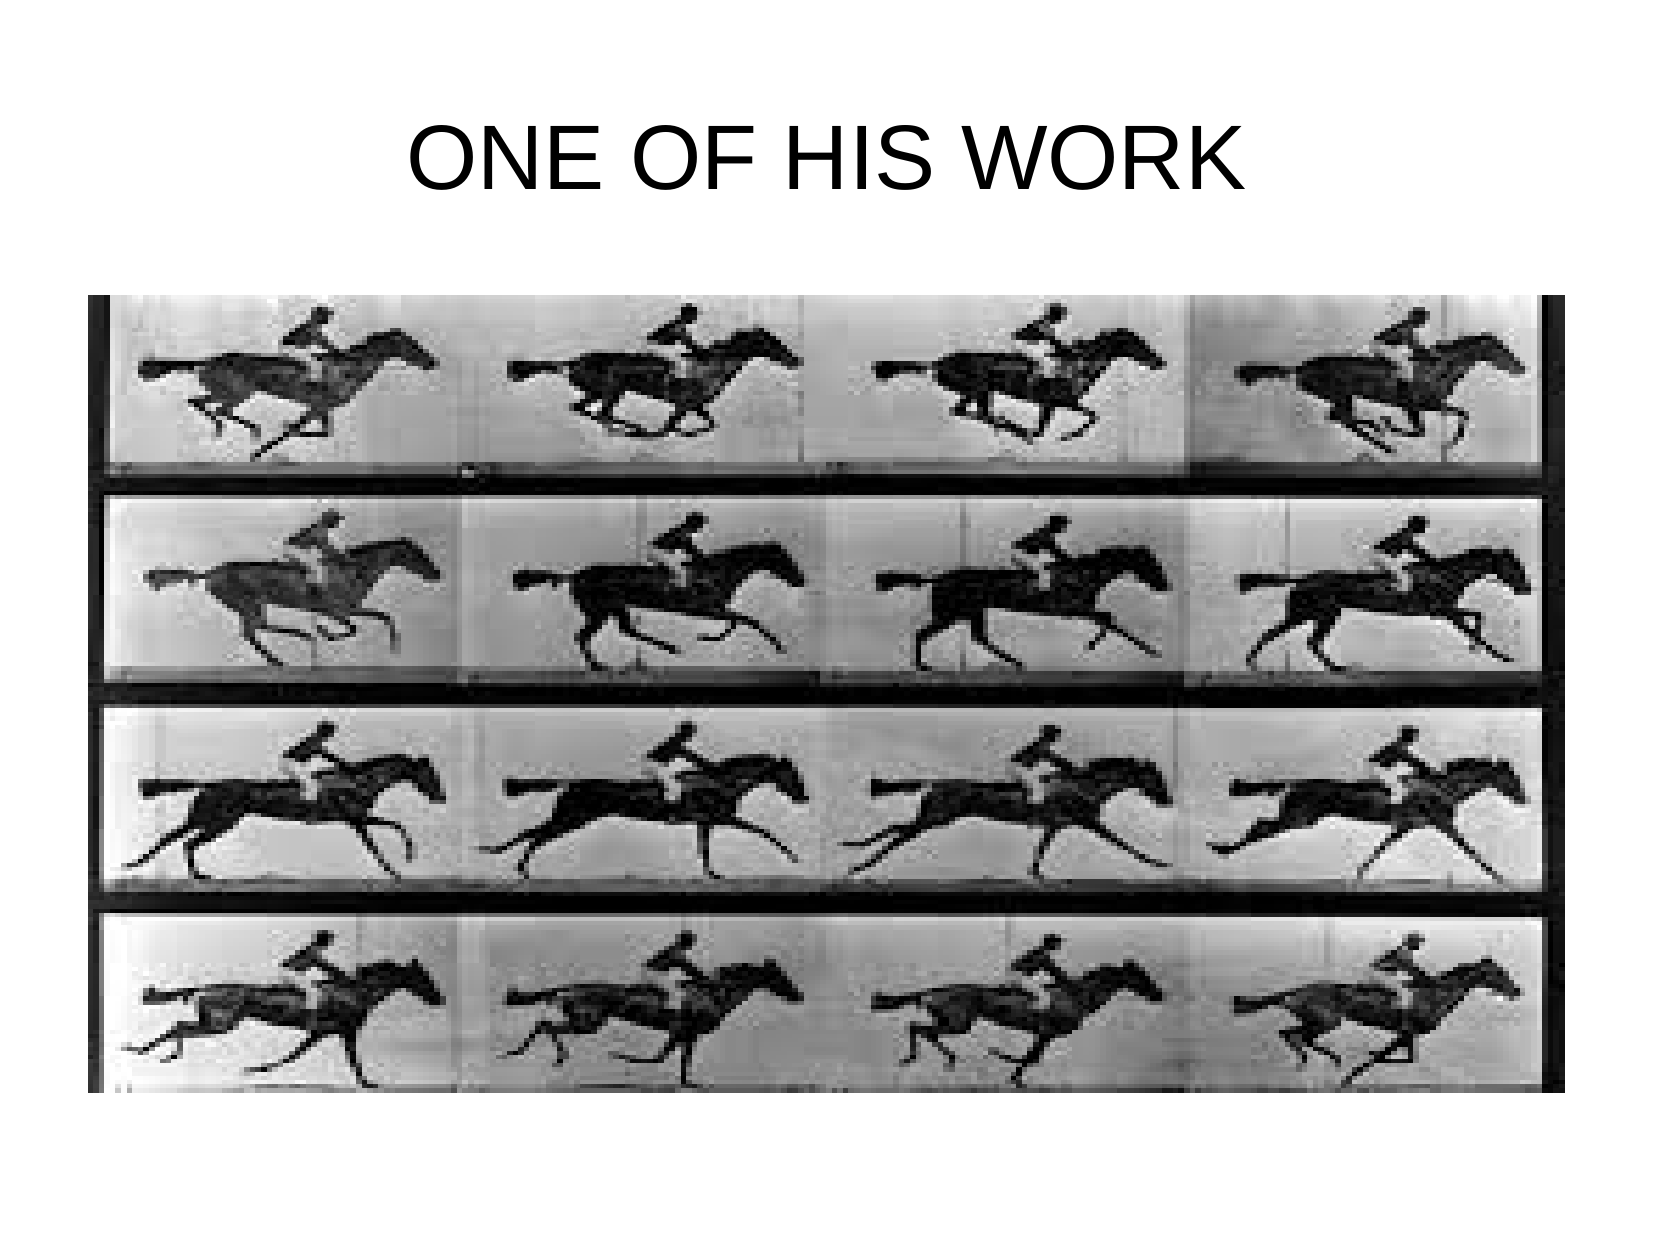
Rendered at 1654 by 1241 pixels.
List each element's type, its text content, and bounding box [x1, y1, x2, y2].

title ONE OF HIS WORK [82, 56, 1571, 250]
picture [88, 295, 1565, 1093]
